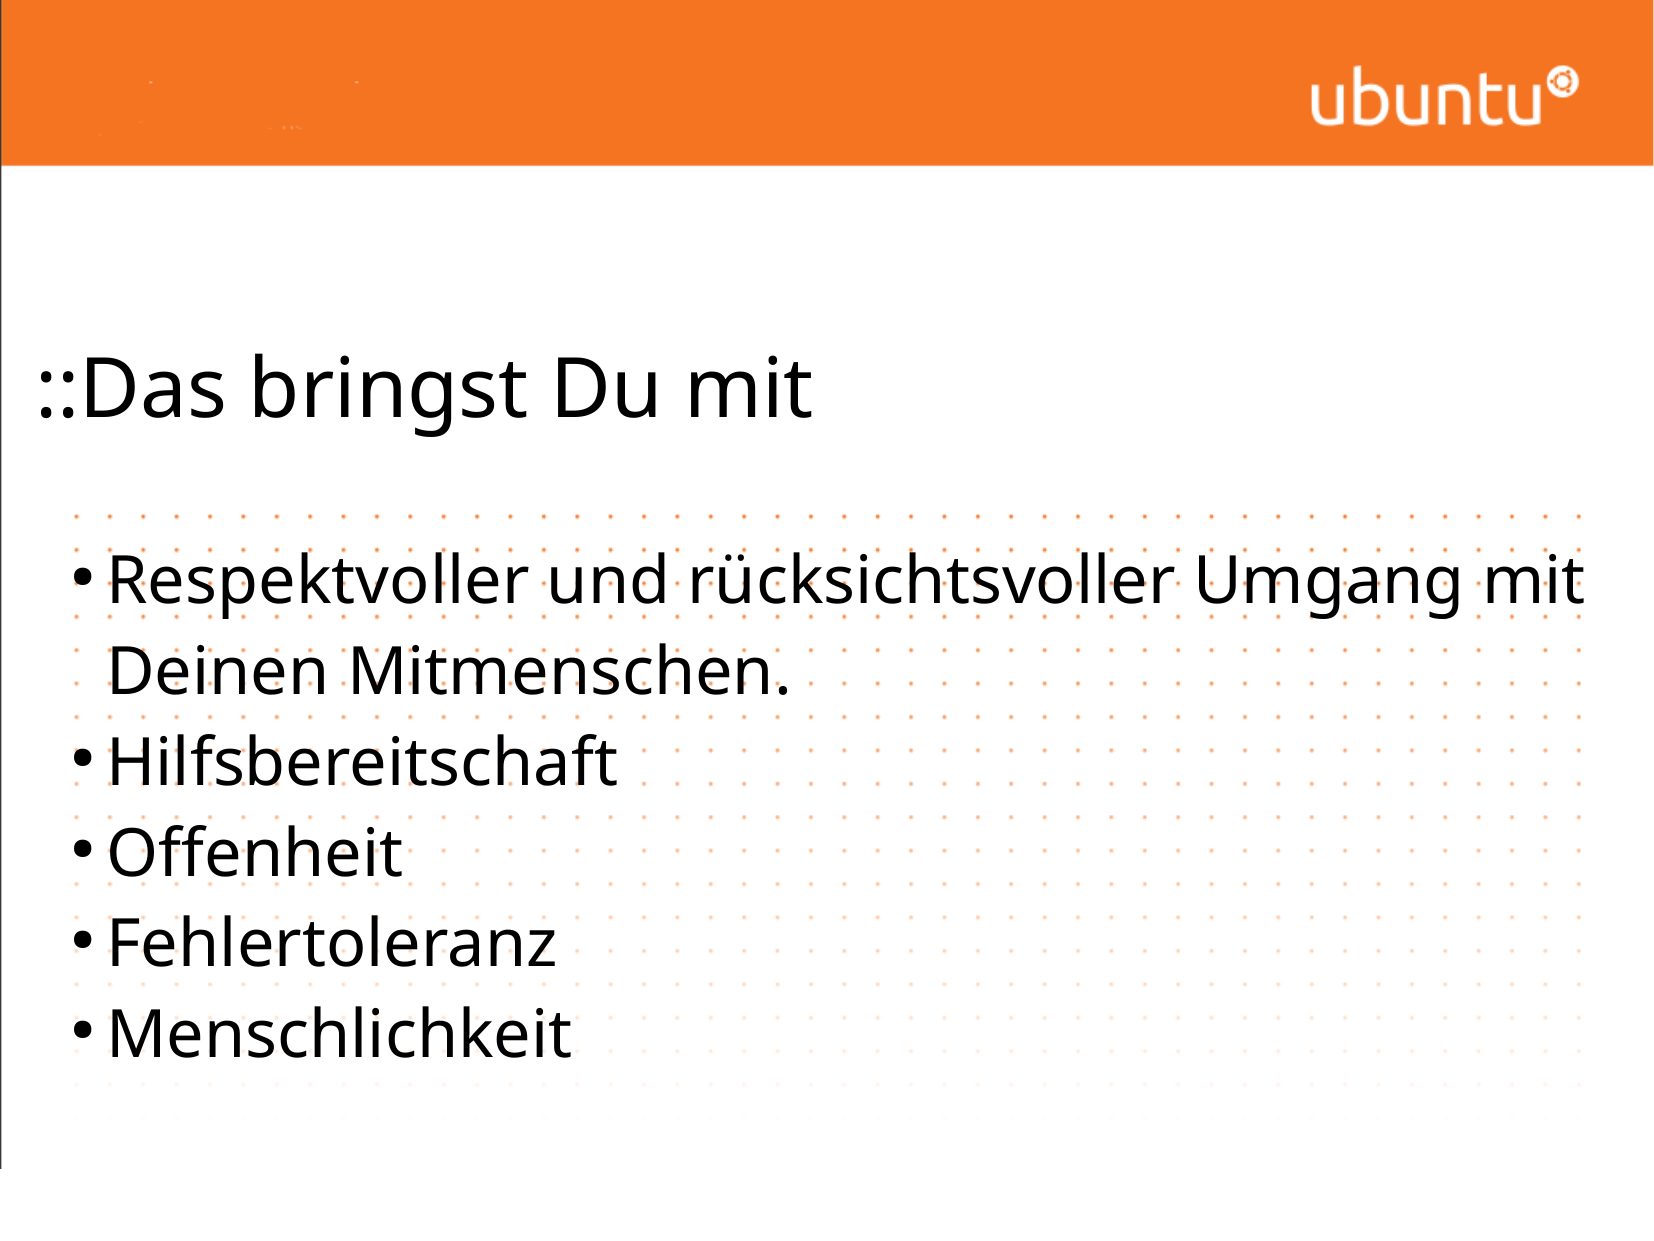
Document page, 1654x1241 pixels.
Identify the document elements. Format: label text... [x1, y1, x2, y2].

picture [0, 0, 1654, 1169]
subtitle ::Das bringst Du mit Respektvoller und rücksichtsvoller Umgang mit Deinen Mitmenschen. Hilfsbereitschaft Offenheit Fehlertoleranz Menschlichkeit [35, 153, 1619, 1241]
